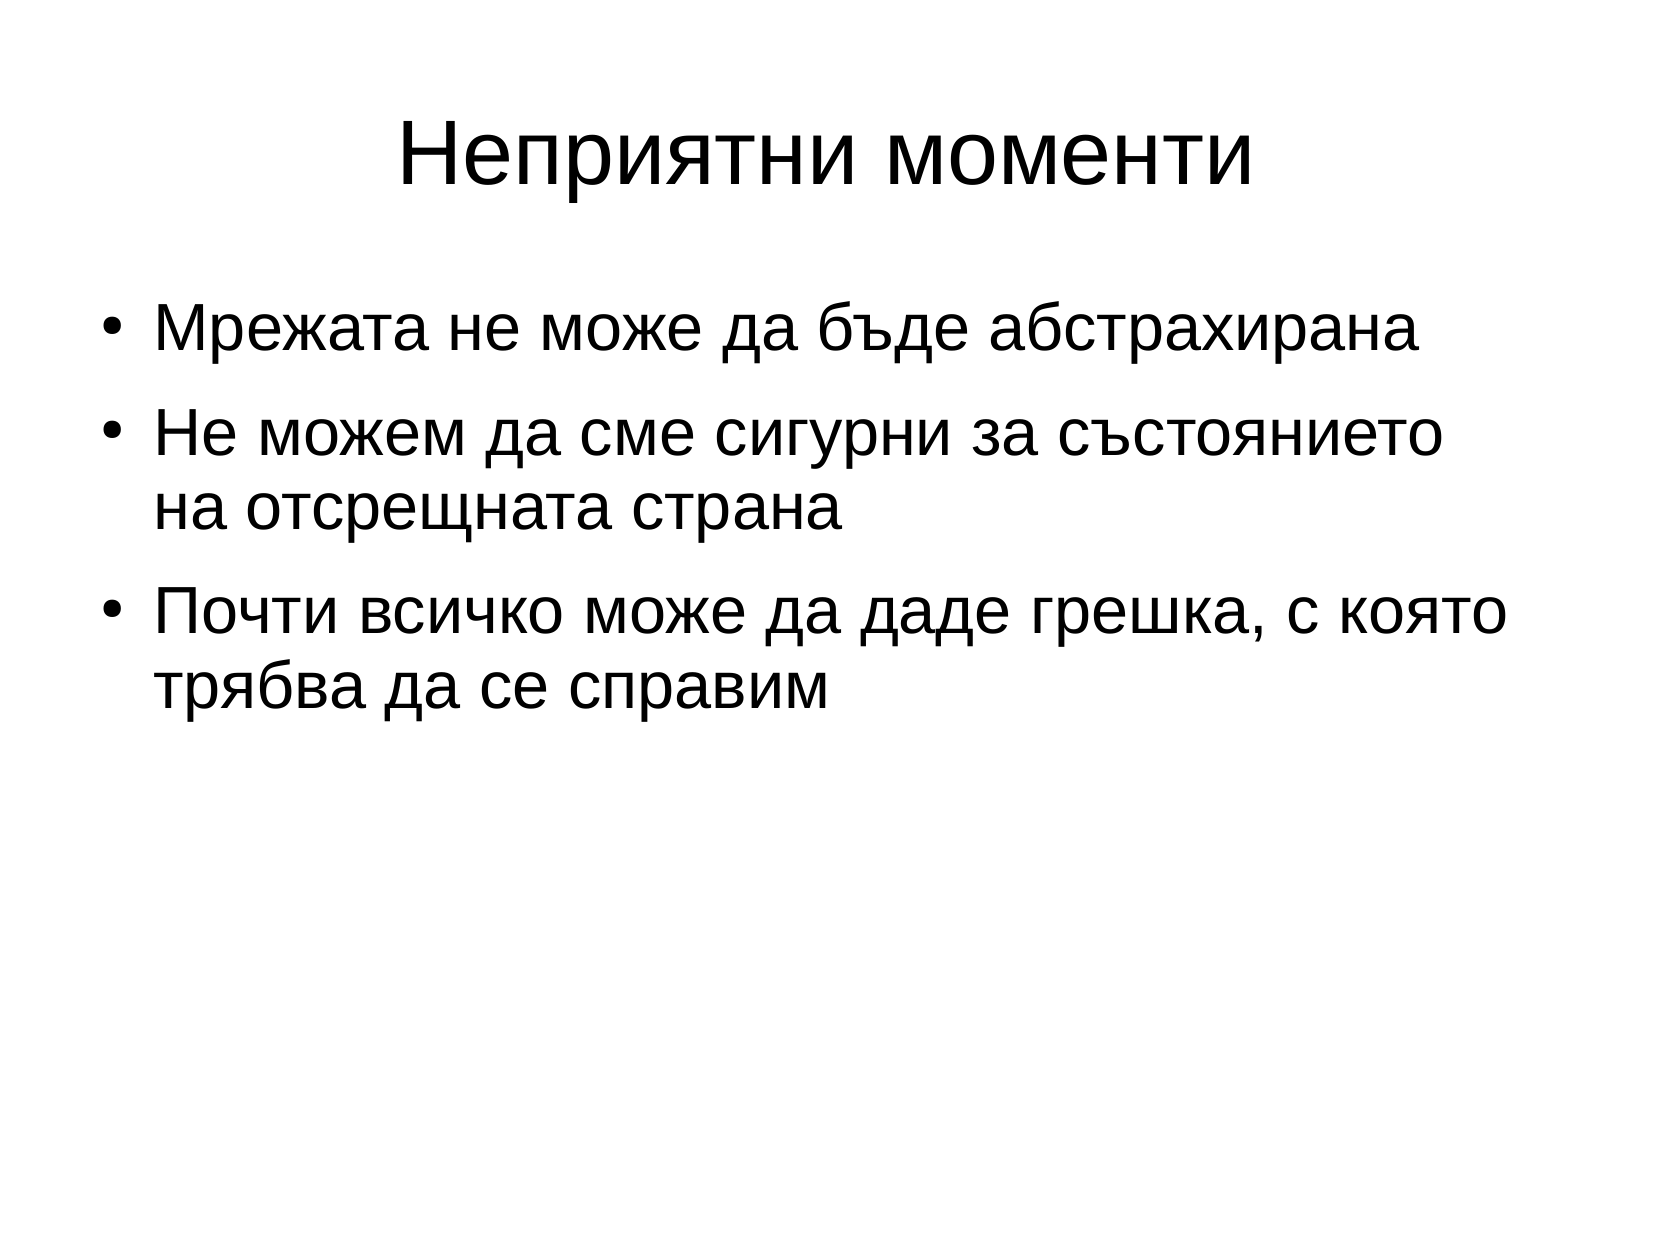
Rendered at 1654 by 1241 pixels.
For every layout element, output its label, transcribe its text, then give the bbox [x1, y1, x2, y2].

title Неприятни моменти [82, 49, 1571, 257]
list Мрежата не може да бъде абстрахирана Не можем да сме сигурни за състоянието на отсрещната страна Почти всичко може да даде грешка, с която трябва да се справим [82, 290, 1538, 1010]
